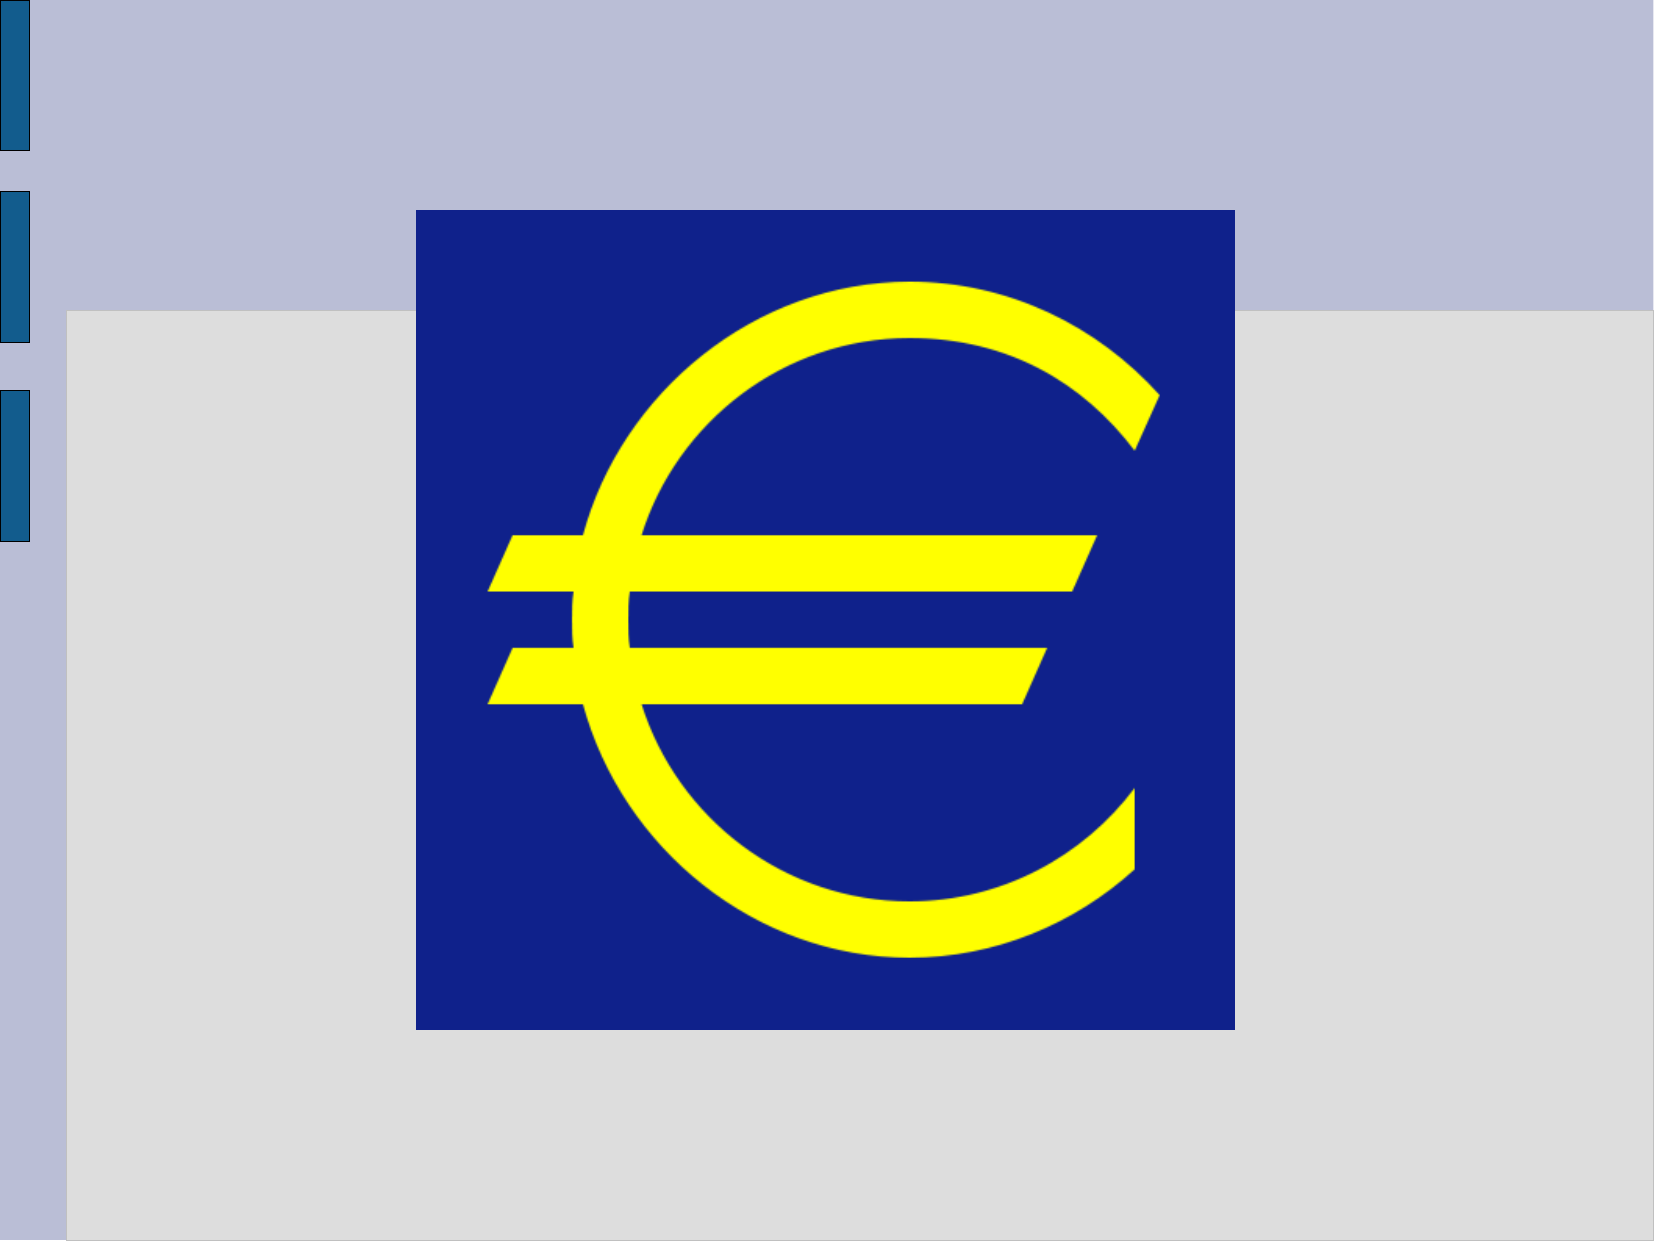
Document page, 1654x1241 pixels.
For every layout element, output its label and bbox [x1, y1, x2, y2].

picture [416, 210, 1235, 1030]
